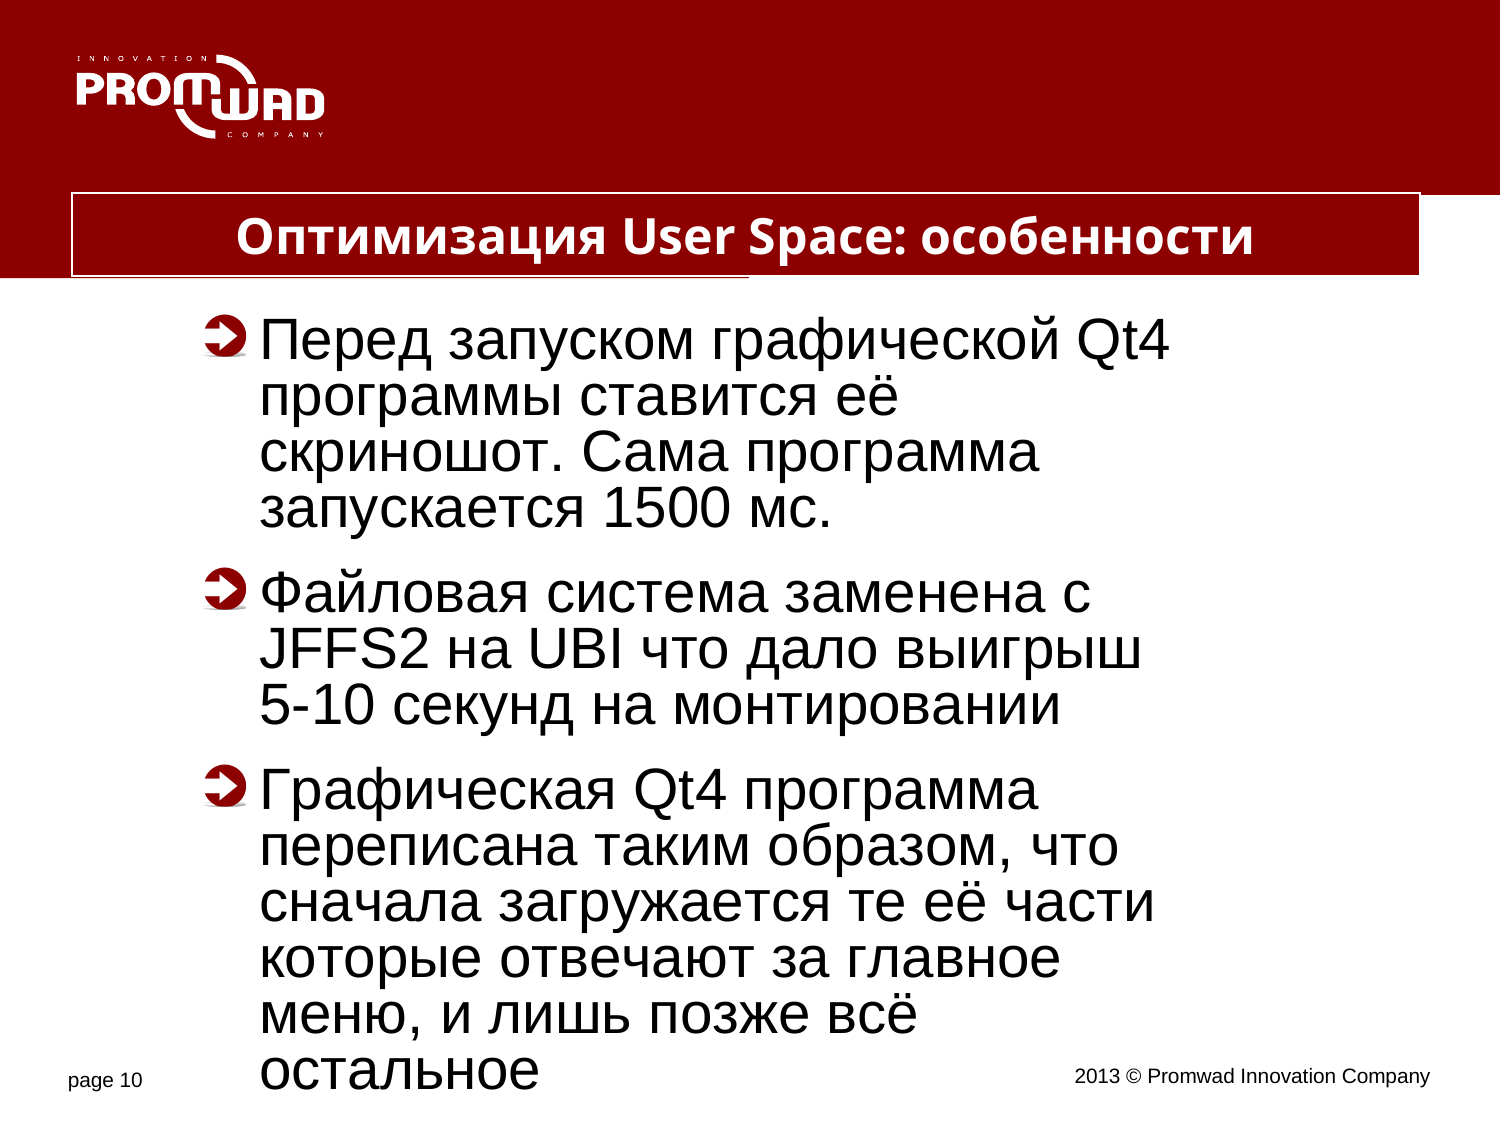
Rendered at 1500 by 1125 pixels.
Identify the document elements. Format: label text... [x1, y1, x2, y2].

picture [203, 567, 247, 610]
text_box Оптимизация User Space: особенности [71, 193, 1421, 276]
text_box Перед запуском графической Qt4 программы ставится её скриношот. Сама программа запускается 1500 мс. Файловая система заменена с JFFS2 на UBI что дало выигрыш 5-10 секунд на монтировании Графическая Qt4 программа переписана таким образом, что сначала загружается те её части которые отвечают за главное меню, и лишь позже всё остальное [188, 306, 1217, 532]
text_box 2013 © Promwad Innovation Company [498, 1055, 1446, 1100]
picture [203, 764, 247, 807]
picture [203, 314, 247, 357]
